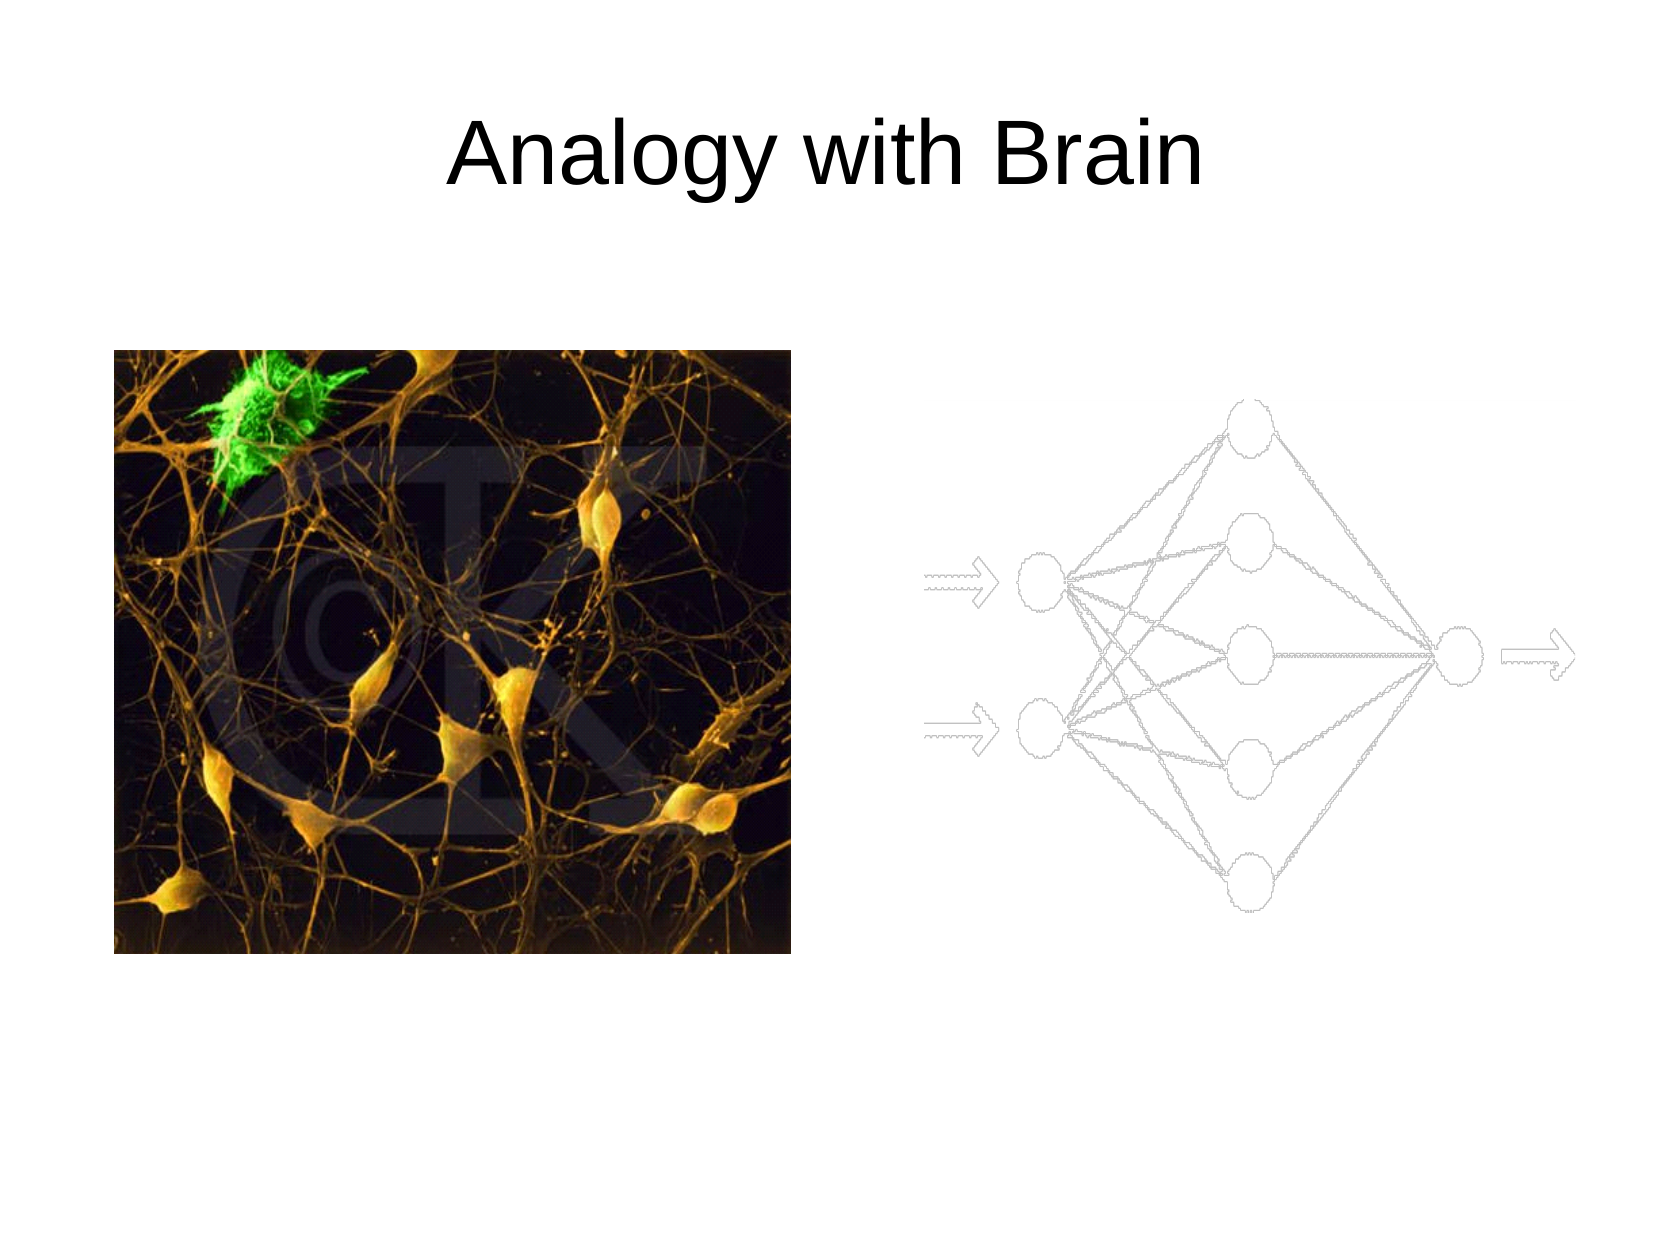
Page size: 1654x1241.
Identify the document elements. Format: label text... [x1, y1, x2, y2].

title Analogy with Brain [82, 49, 1571, 257]
picture [112, 348, 1576, 954]
